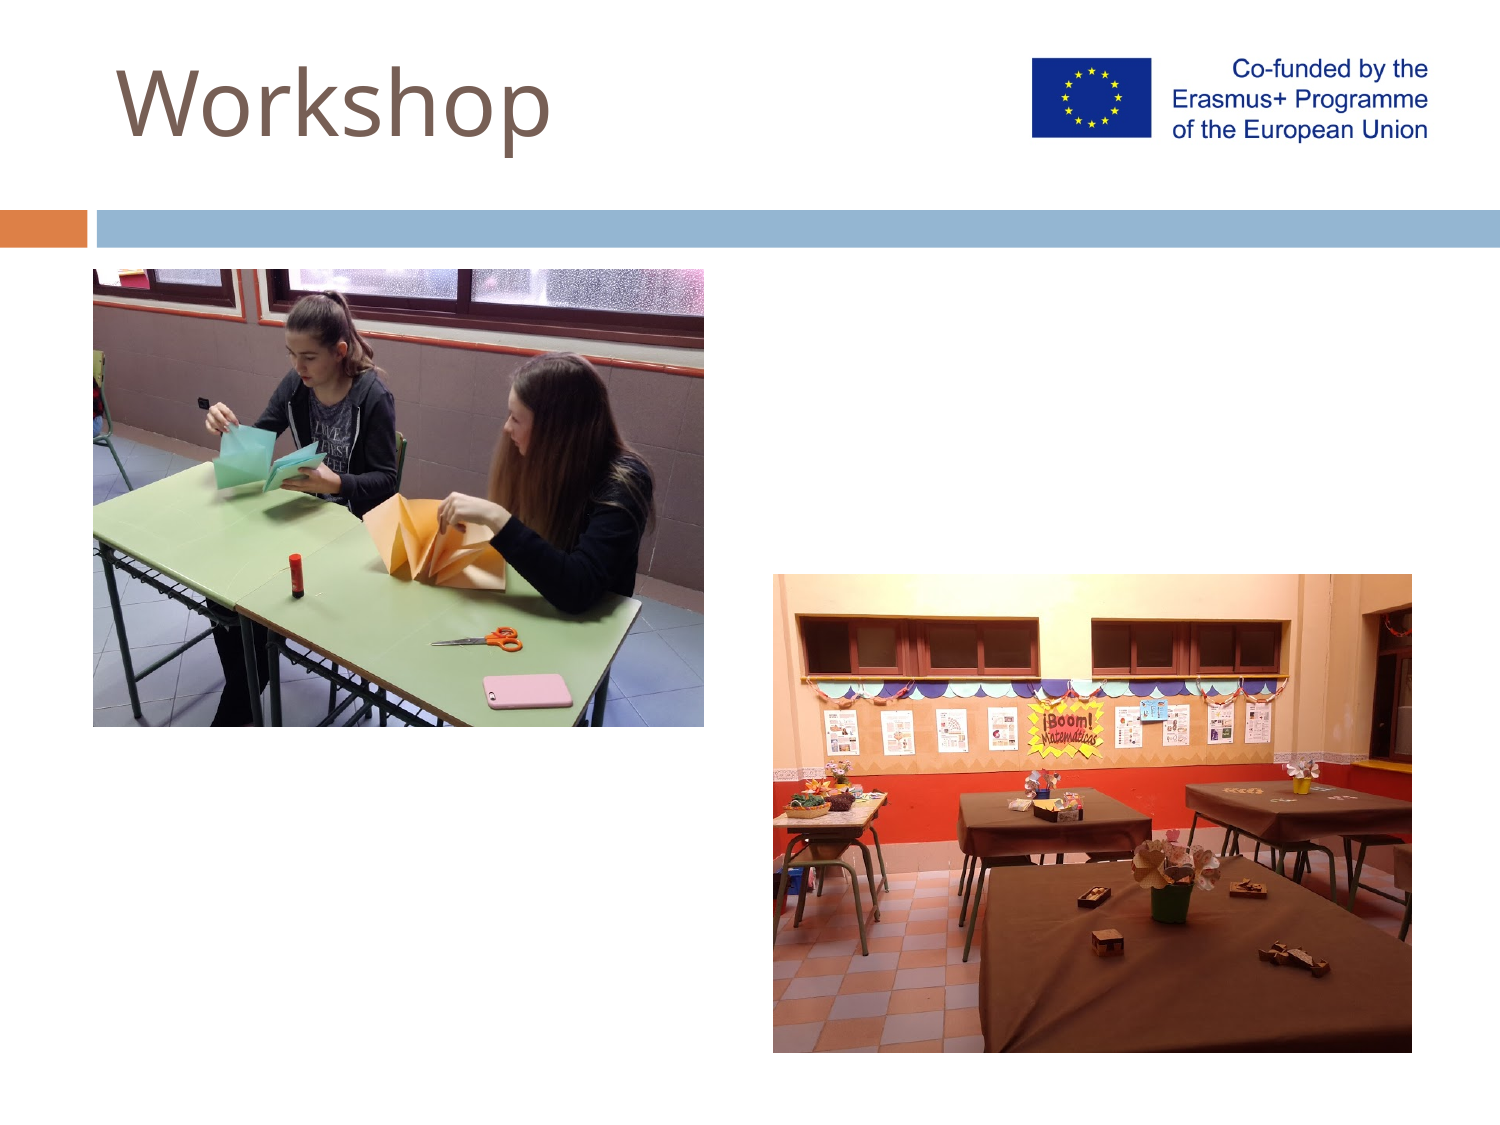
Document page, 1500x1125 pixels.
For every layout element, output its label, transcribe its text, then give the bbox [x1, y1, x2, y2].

picture [773, 574, 1412, 1054]
picture [1007, 35, 1448, 161]
picture [93, 269, 704, 727]
title Workshop [100, 37, 1438, 200]
